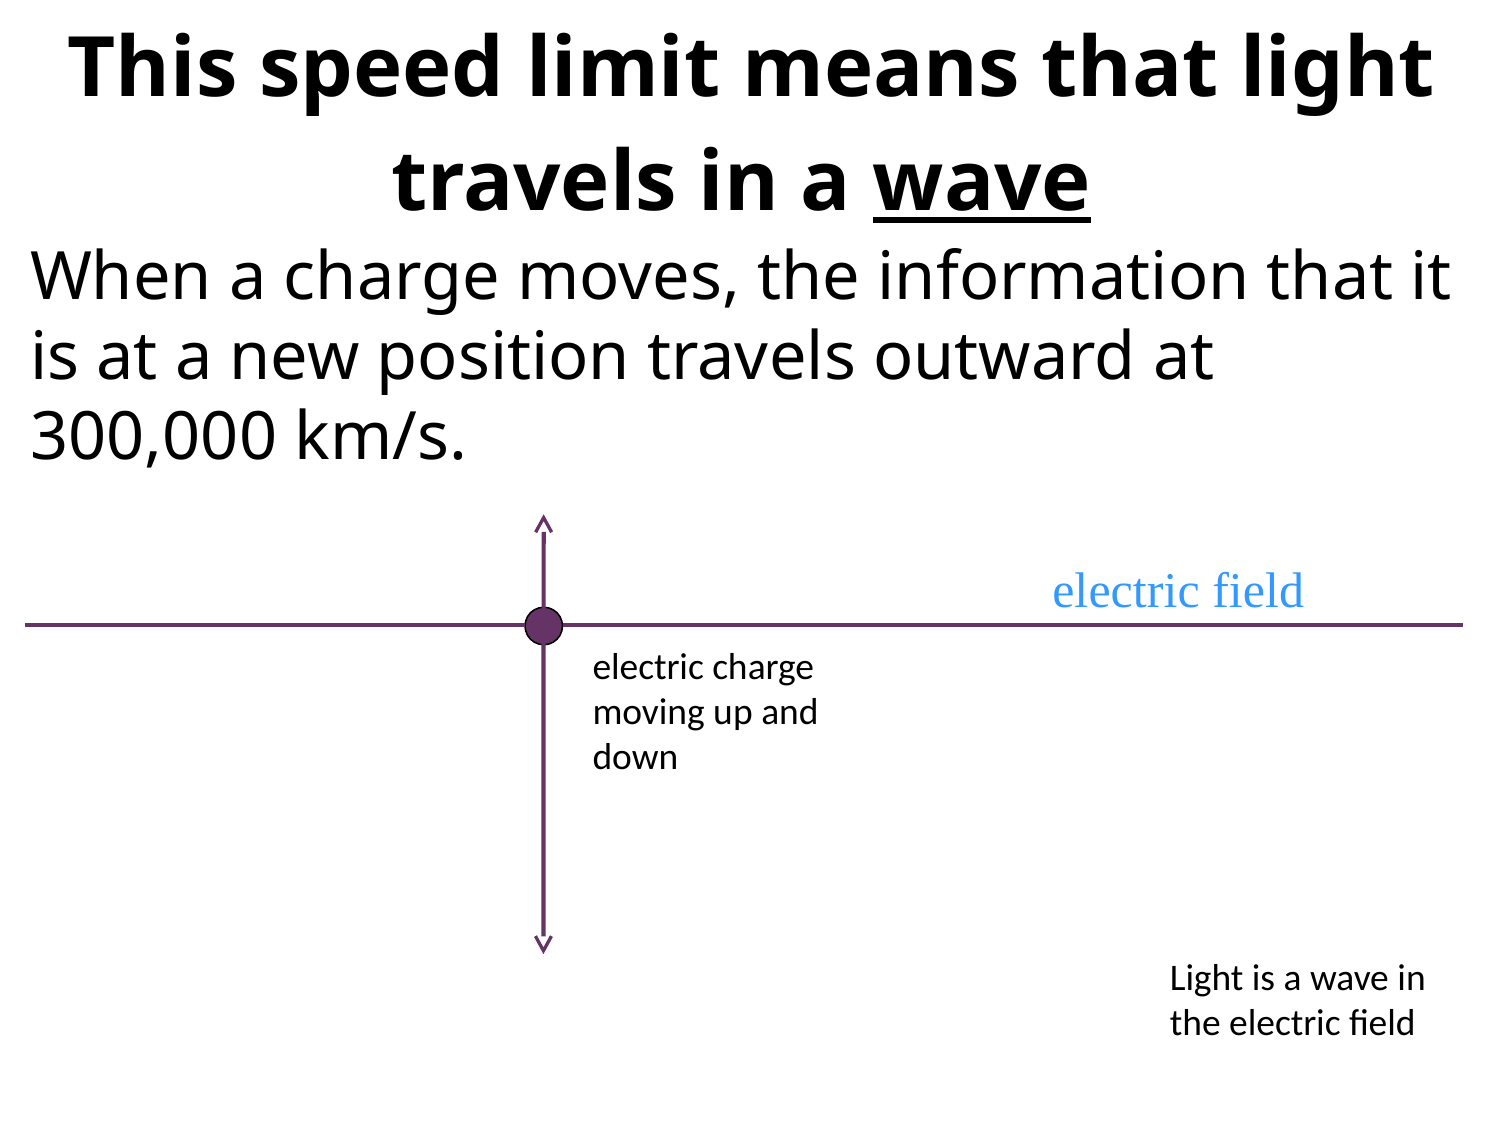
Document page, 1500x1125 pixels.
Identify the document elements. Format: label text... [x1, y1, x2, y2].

text_box Light is a wave in the electric field [1154, 945, 1473, 1051]
list When a charge moves, the information that it is at a new position travels outward at 300,000 km/s. [30, 232, 1471, 1021]
title This speed limit means that light travels in a wave [33, 24, 1471, 219]
